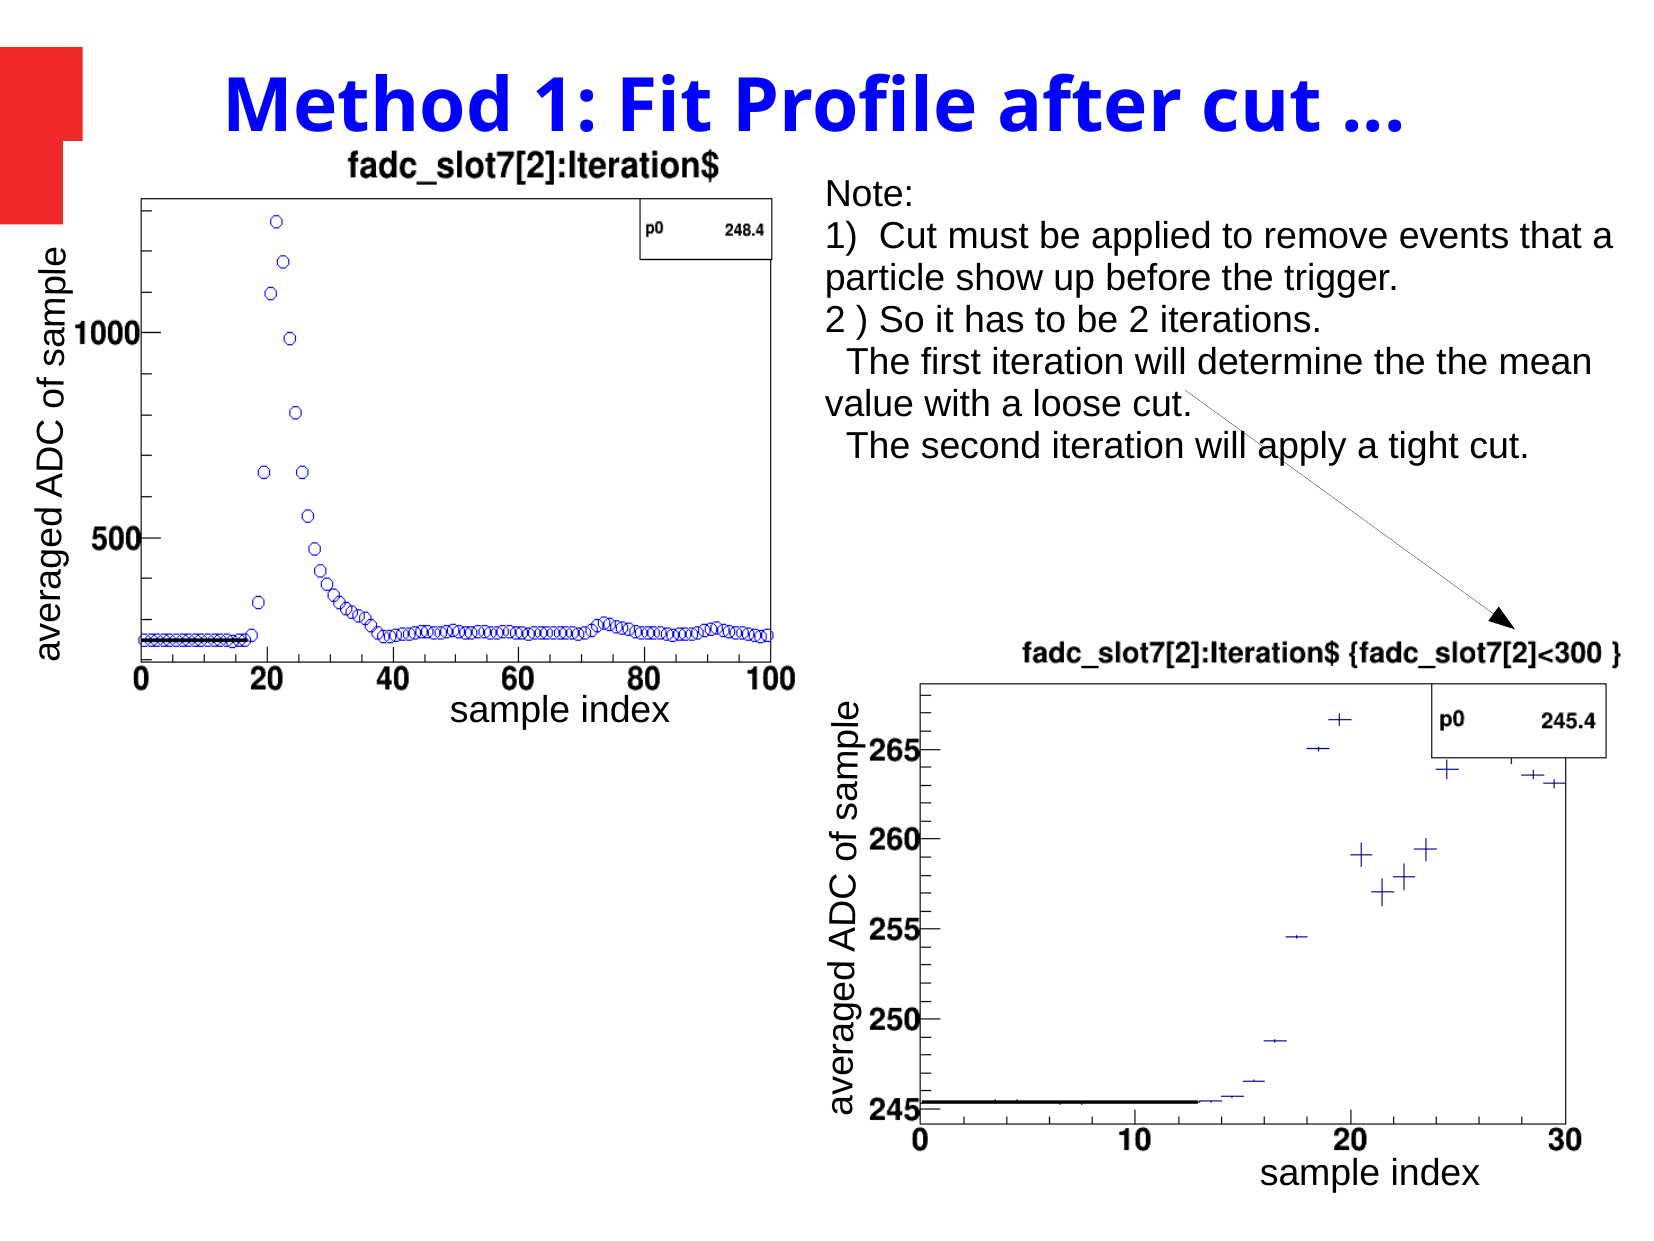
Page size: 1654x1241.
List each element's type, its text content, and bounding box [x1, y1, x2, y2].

text_box sample index [1245, 1143, 1531, 1201]
text_box averaged ADC of sample [17, 211, 81, 678]
text_box averaged ADC of sample [810, 664, 874, 1132]
picture [63, 141, 1646, 1179]
text_box sample index [435, 680, 721, 738]
text_box Note: 1) Cut must be applied to remove events that a particle show up before the trigger. 2 ) So it has to be 2 iterations. The first iteration will determine the the mean value with a loose cut. The second iteration will apply a tight cut. [810, 165, 1636, 512]
title Method 1: Fit Profile after cut ... [88, 51, 1542, 154]
